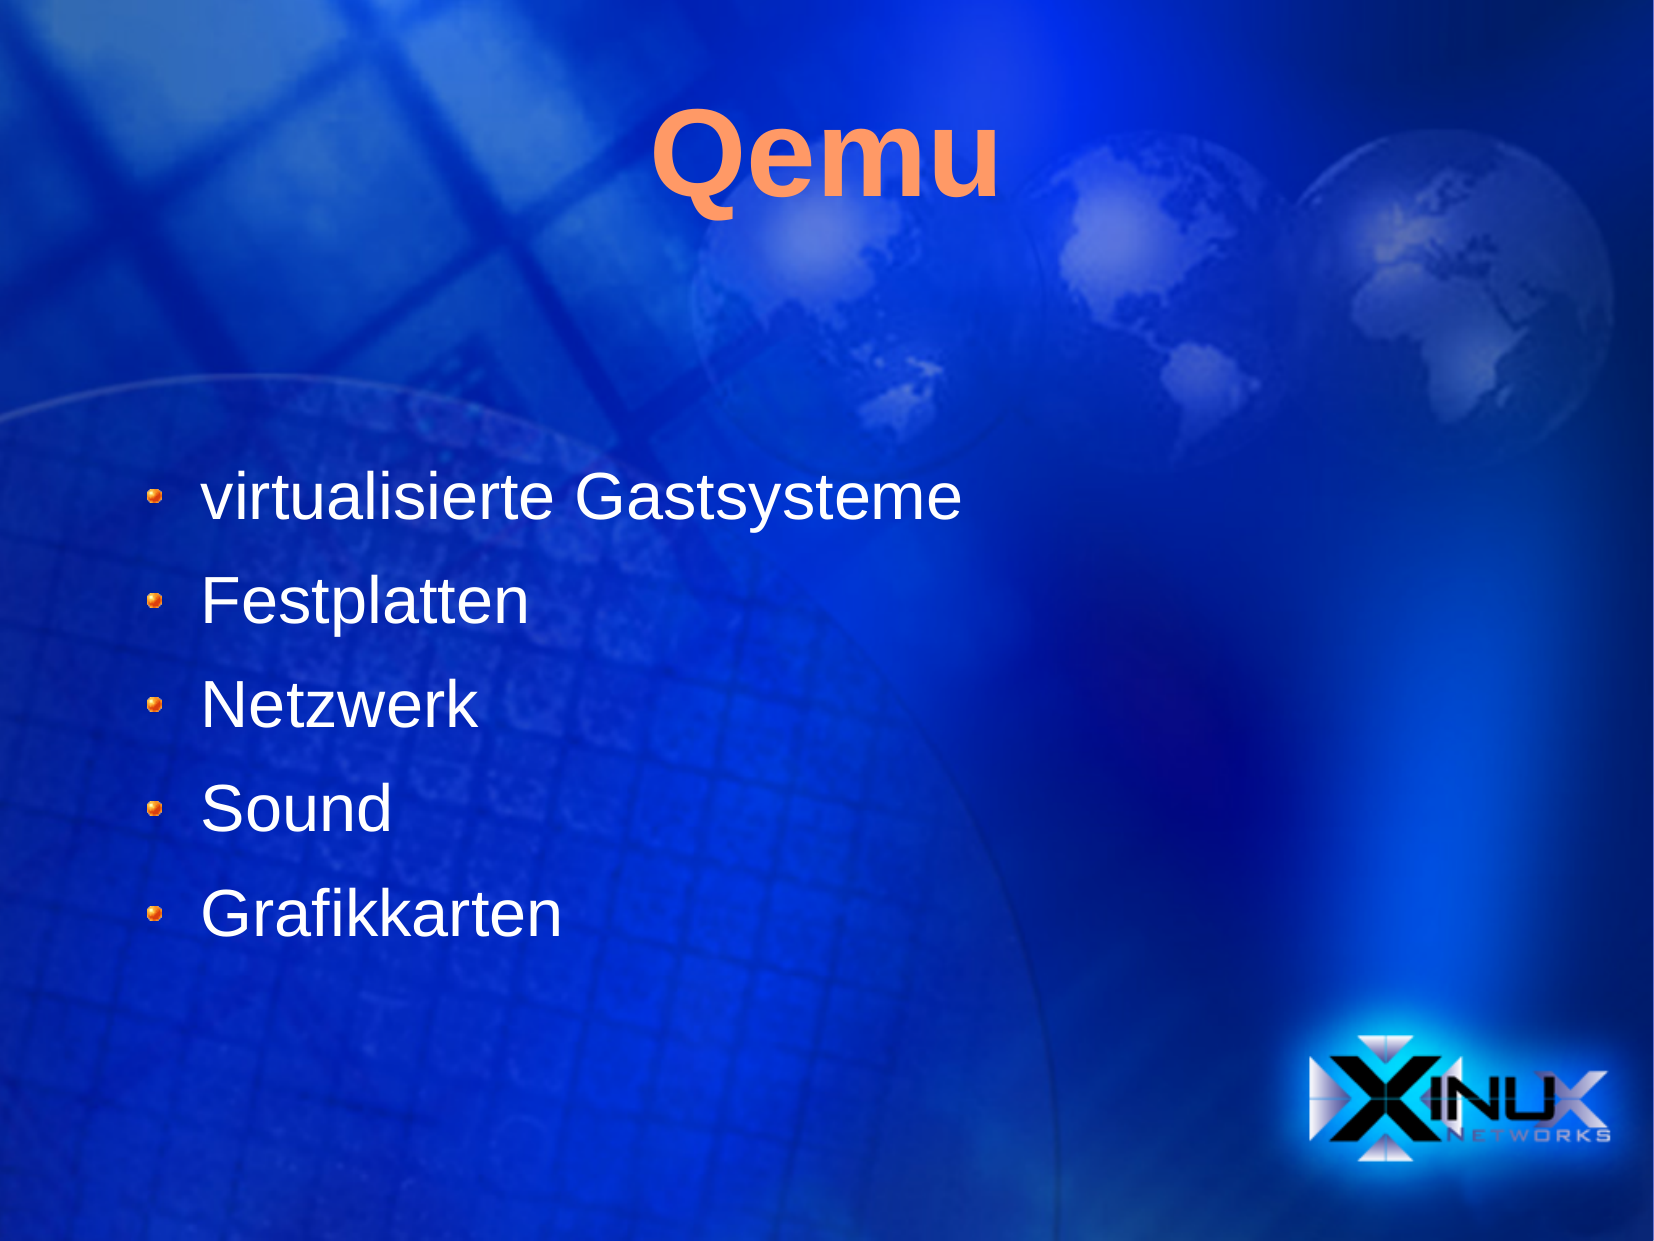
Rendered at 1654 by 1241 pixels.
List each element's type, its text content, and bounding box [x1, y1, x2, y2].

title Qemu [82, 0, 1571, 314]
list virtualisierte Gastsysteme Festplatten Netzwerk Sound Grafikkarten [59, 354, 1548, 1159]
picture [0, 0, 1654, 1241]
